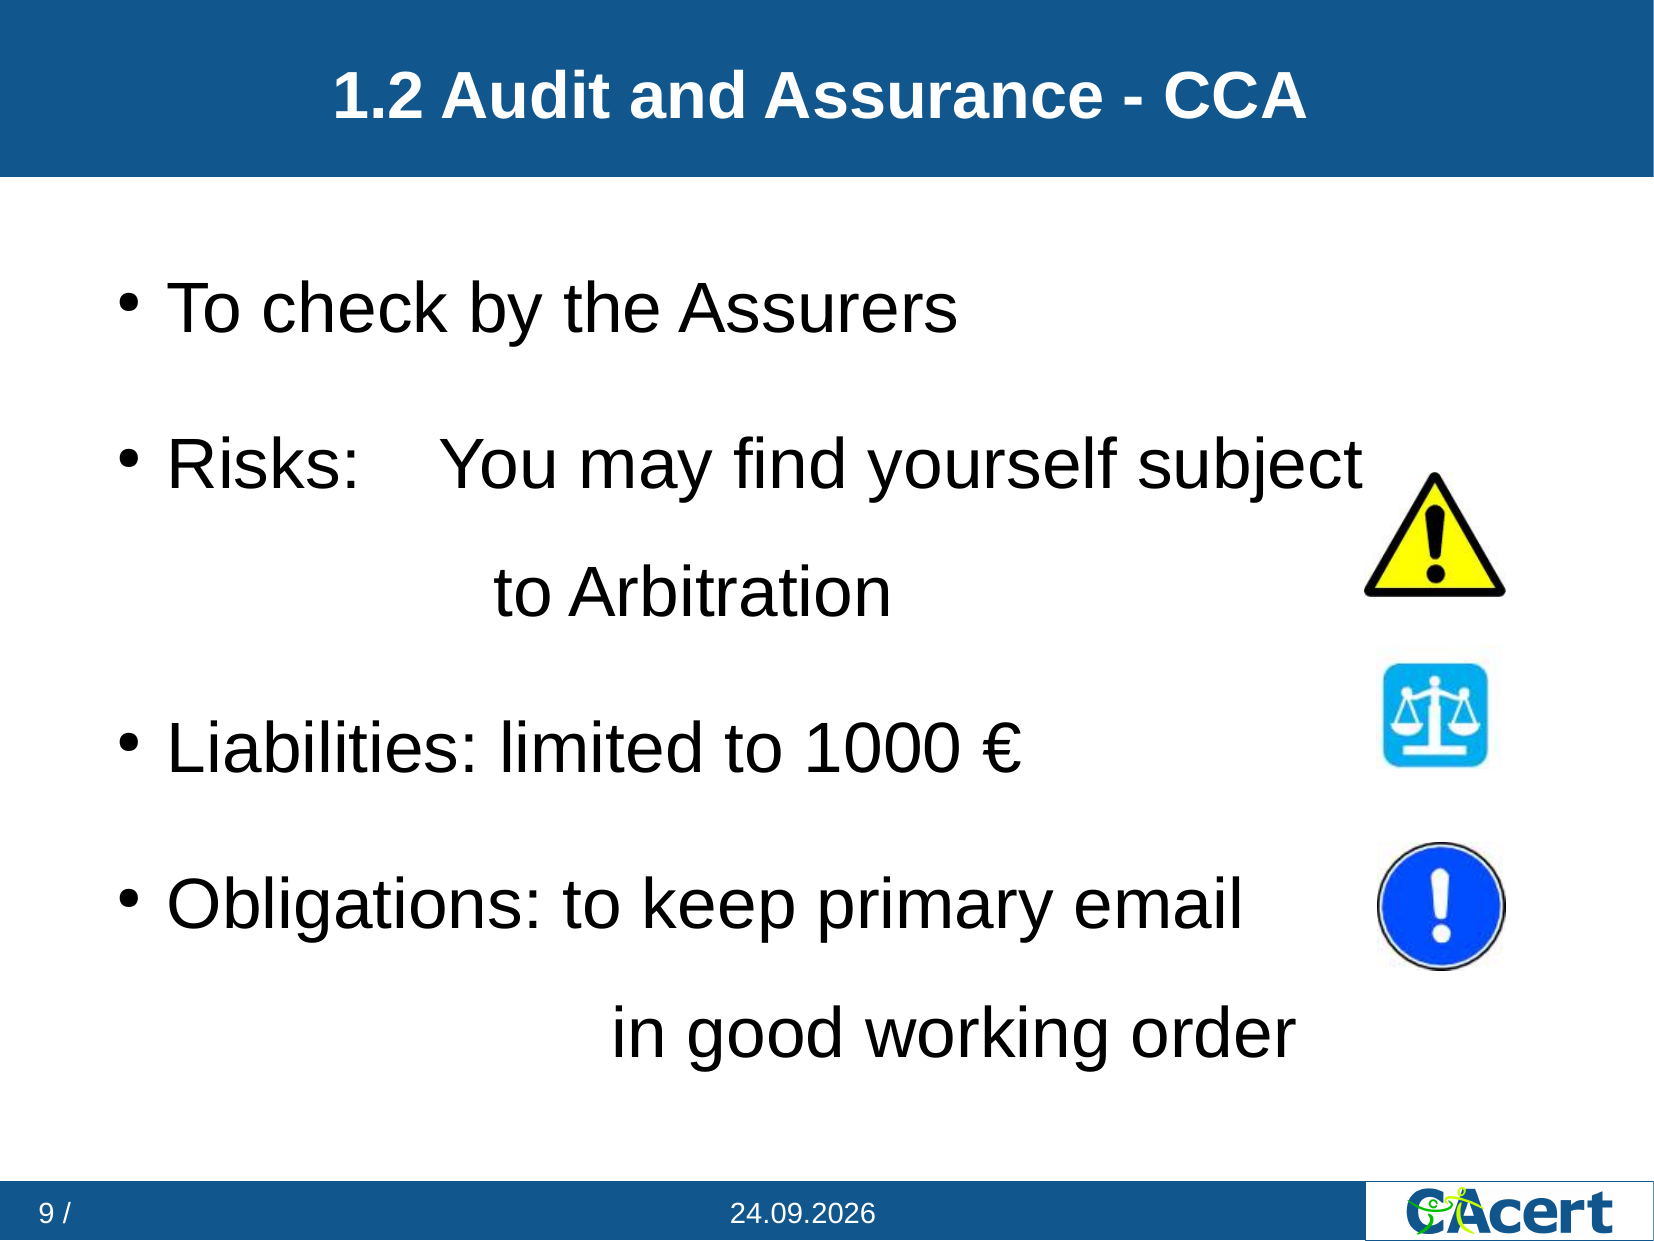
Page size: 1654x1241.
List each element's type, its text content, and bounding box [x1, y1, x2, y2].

list To check by the Assurers Risks: You may find yourself subject to Arbitration Liabilities: limited to 1000 € Obligations: to keep primary email in good working order [82, 218, 1571, 1077]
picture [1364, 472, 1506, 597]
title 1.2 Audit and Assurance - CCA [76, 17, 1565, 166]
picture [1376, 645, 1501, 769]
picture [1377, 842, 1506, 971]
